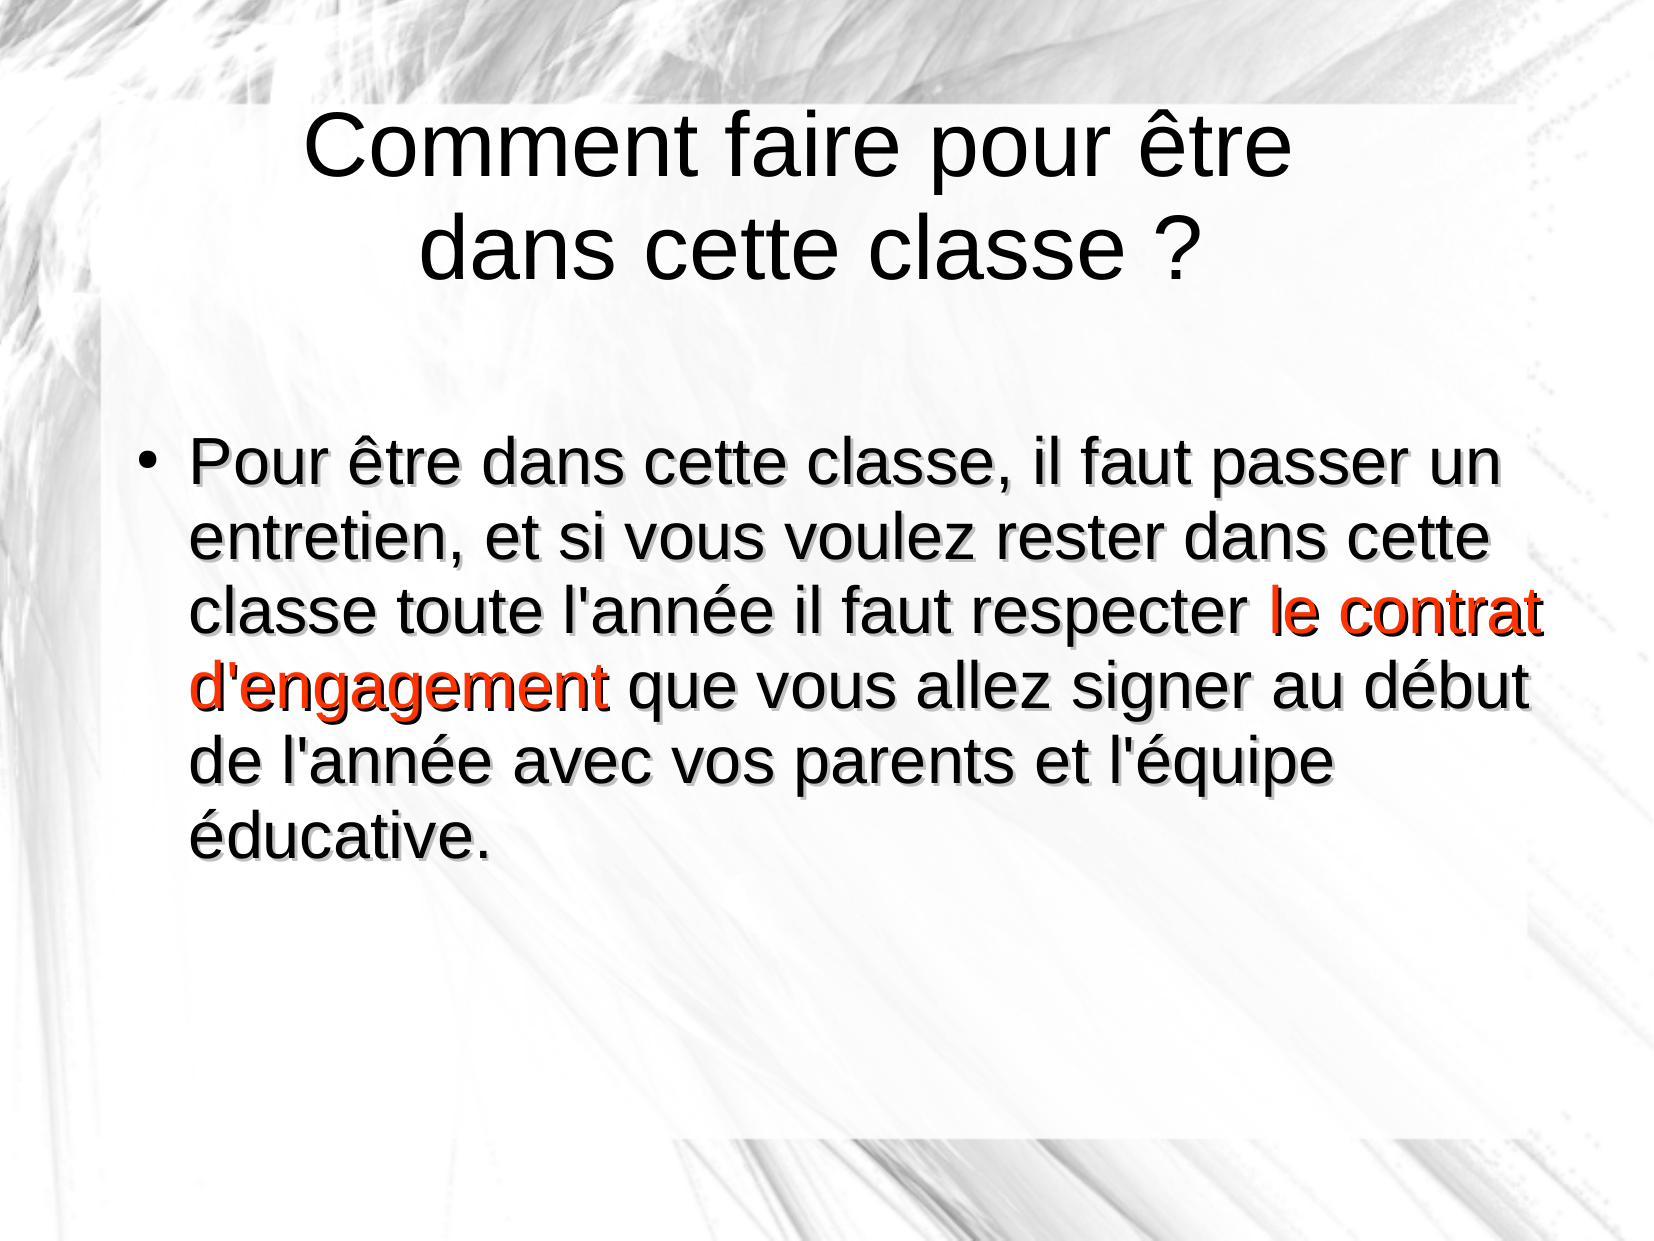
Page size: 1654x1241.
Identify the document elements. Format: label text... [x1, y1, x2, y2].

picture [0, 0, 1654, 1241]
title Comment faire pour être dans cette classe ? [118, 93, 1506, 299]
list Pour être dans cette classe, il faut passer un entretien, et si vous voulez rester dans cette classe toute l'année il faut respecter le contrat d'engagement que vous allez signer au début de l'année avec vos parents et l'équipe éducative. [118, 319, 1571, 945]
